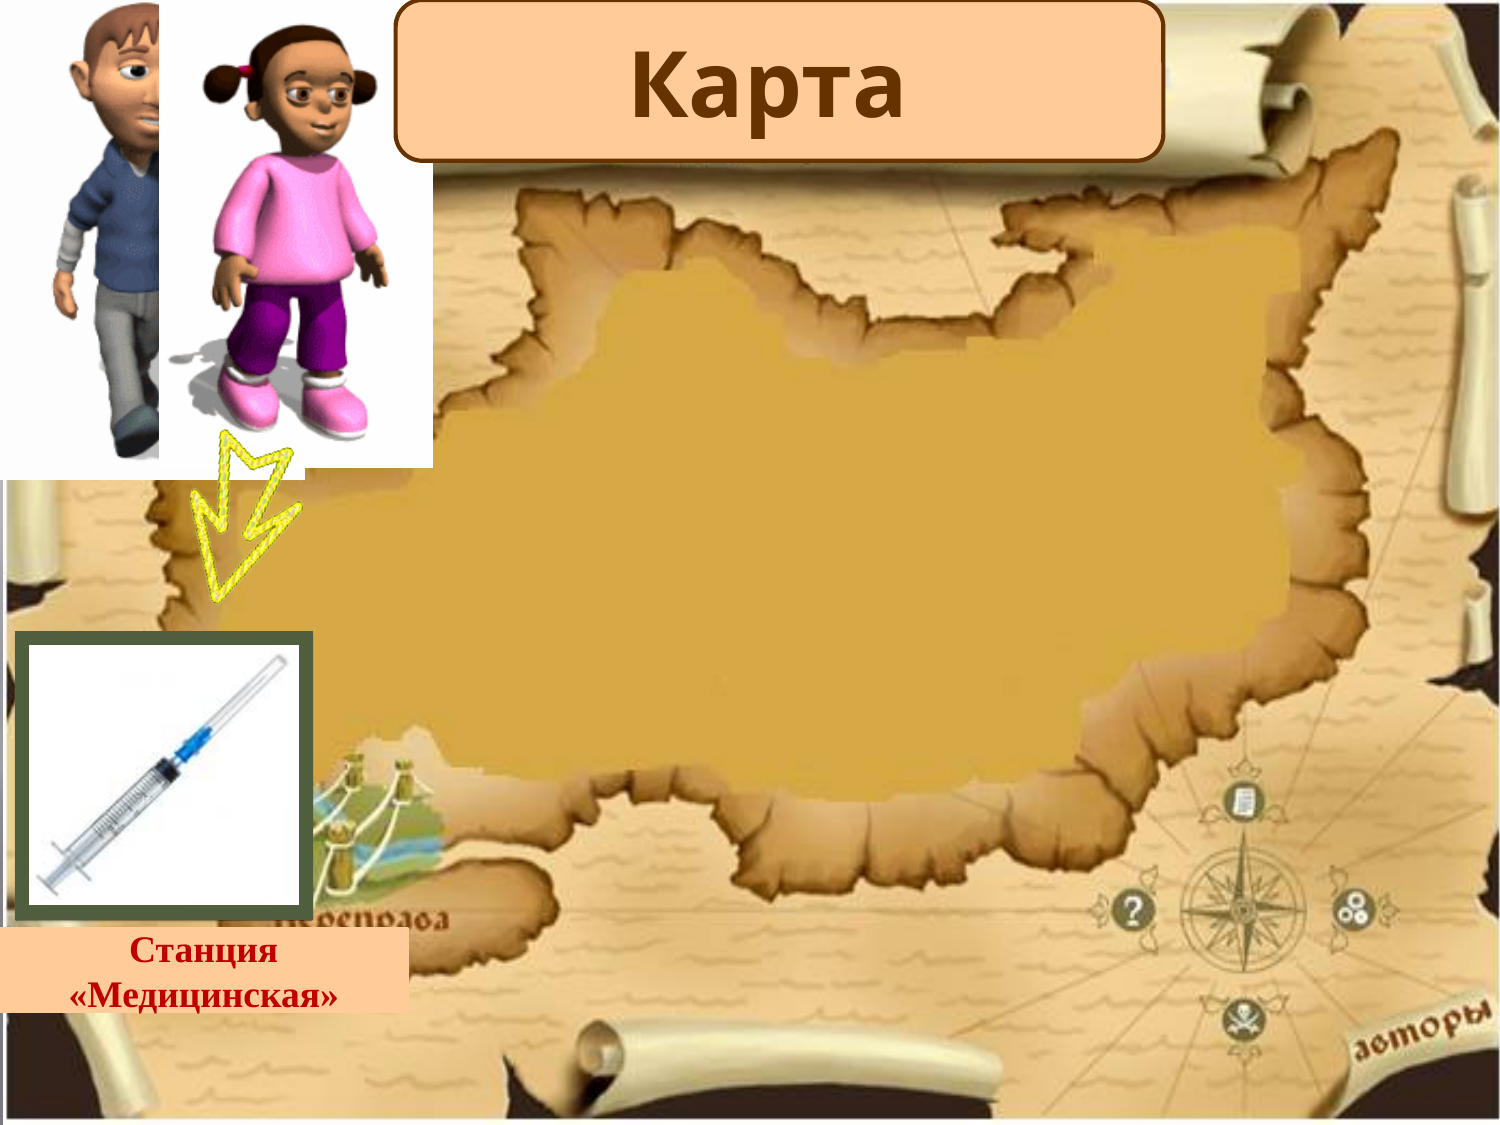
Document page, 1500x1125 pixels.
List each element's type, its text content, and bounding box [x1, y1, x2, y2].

picture [0, 0, 1500, 1125]
text_box Станция «Медицинская» [0, 928, 408, 1012]
text_box Карта [395, 0, 1164, 161]
